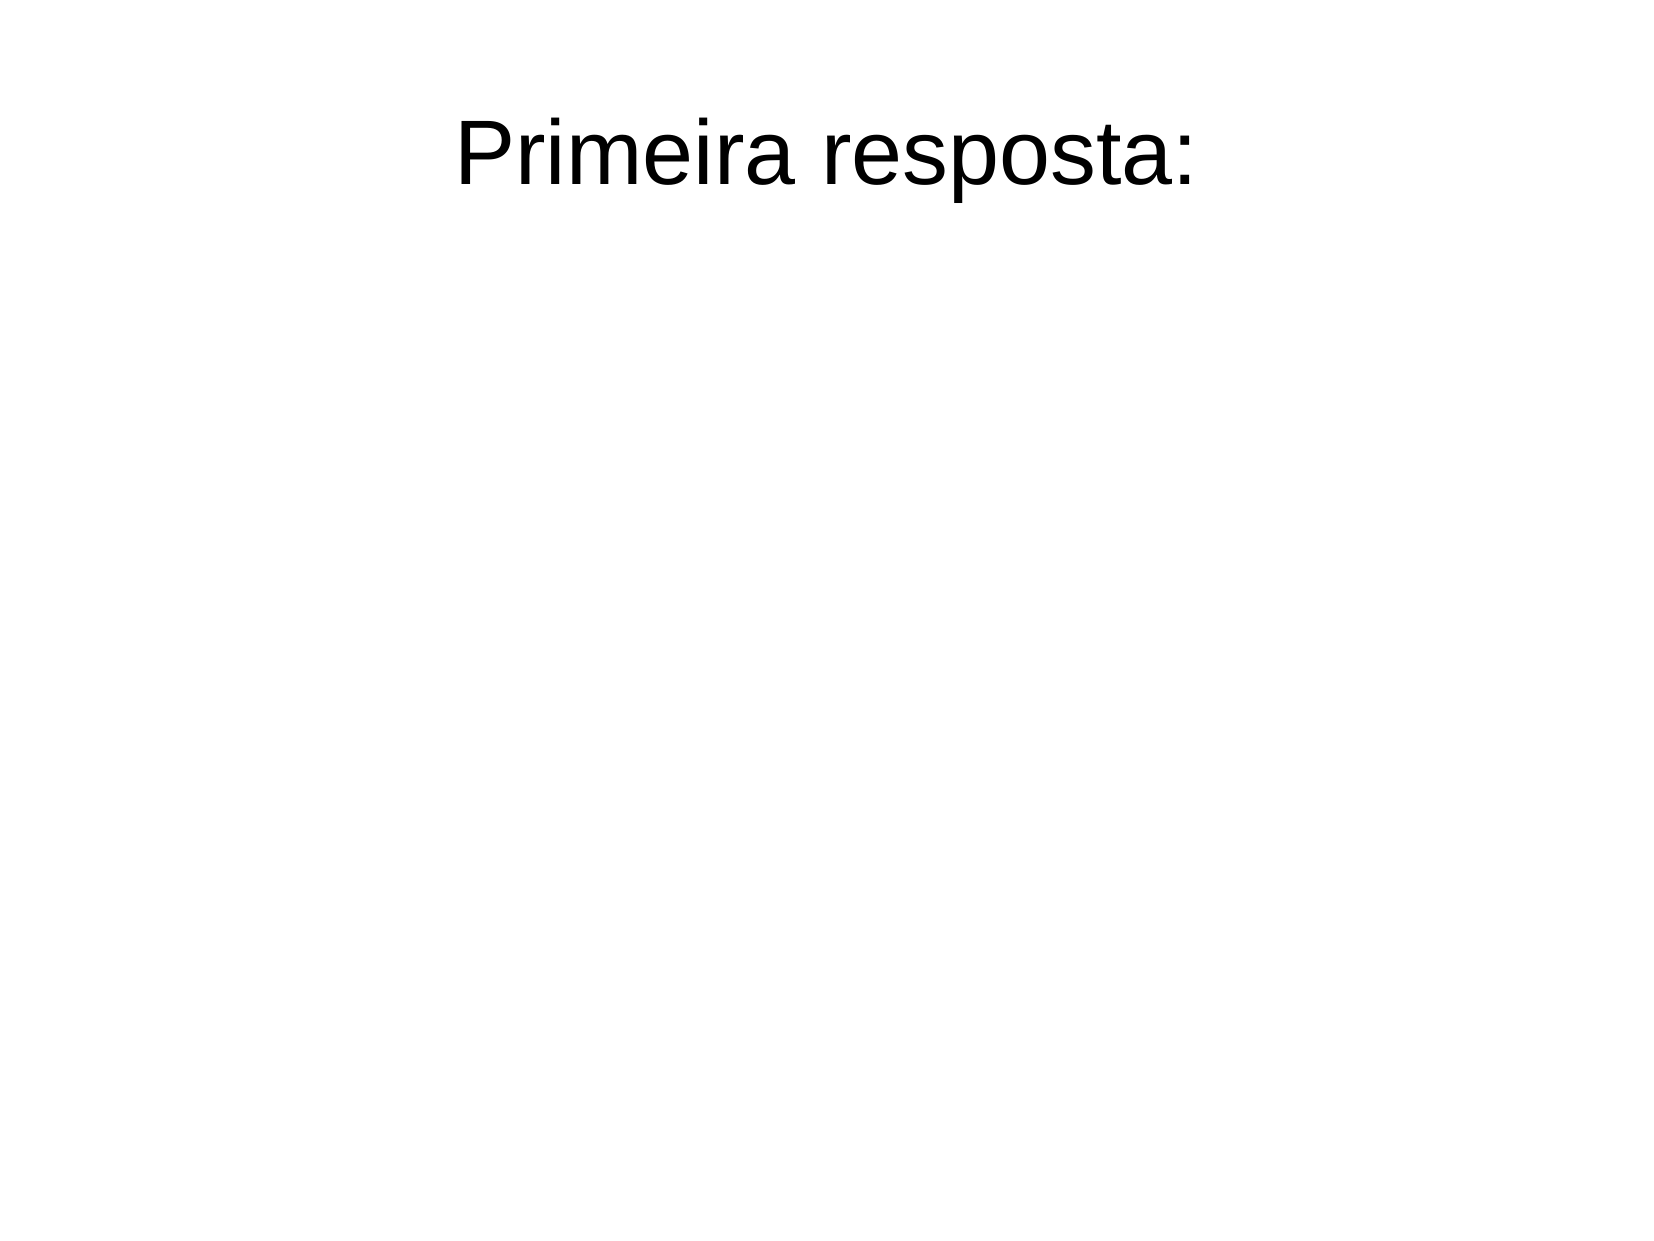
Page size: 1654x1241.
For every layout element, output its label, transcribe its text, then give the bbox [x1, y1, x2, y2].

title Primeira resposta: [82, 56, 1571, 250]
